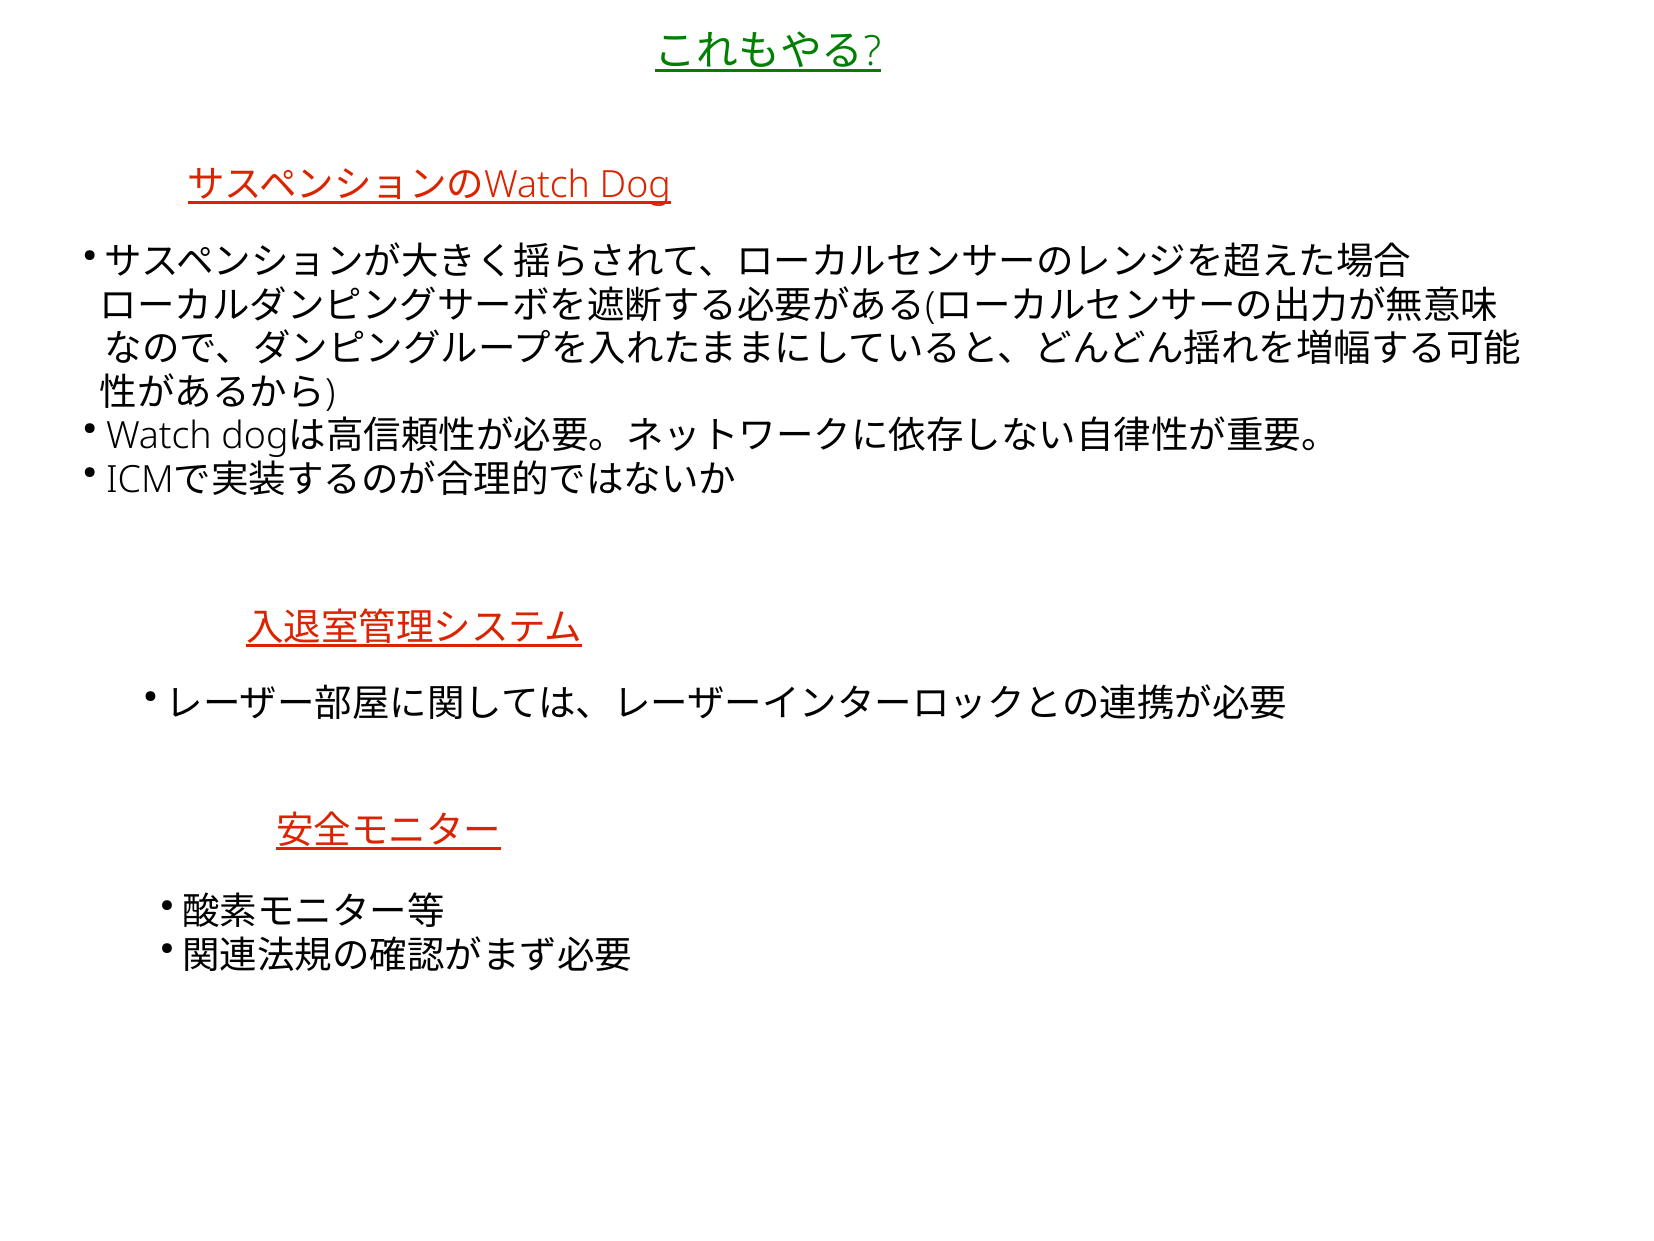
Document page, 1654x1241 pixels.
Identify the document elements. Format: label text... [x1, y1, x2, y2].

text_box 安全モニター [261, 801, 518, 873]
text_box 酸素モニター等 関連法規の確認がまず必要 [145, 882, 655, 999]
text_box 入退室管理システム [231, 598, 601, 670]
text_box これもやる? [640, 19, 904, 97]
text_box サスペンションのWatch Dog [172, 155, 713, 227]
text_box サスペンションが大きく揺らされて、ローカルセンサーのレンジを超えた場合 ローカルダンピングサーボを遮断する必要がある(ローカルセンサーの出力が無意味 なので、ダンピングループを入れたままにしていると、どんどん揺れを増幅する可能 性があるから) Watch dogは高信頼性が必要。ネットワークに依存しない自律性が重要。 ICMで実装するのが合理的ではないか [68, 232, 1569, 529]
text_box レーザー部屋に関しては、レーザーインターロックとの連携が必要 [129, 673, 1318, 746]
